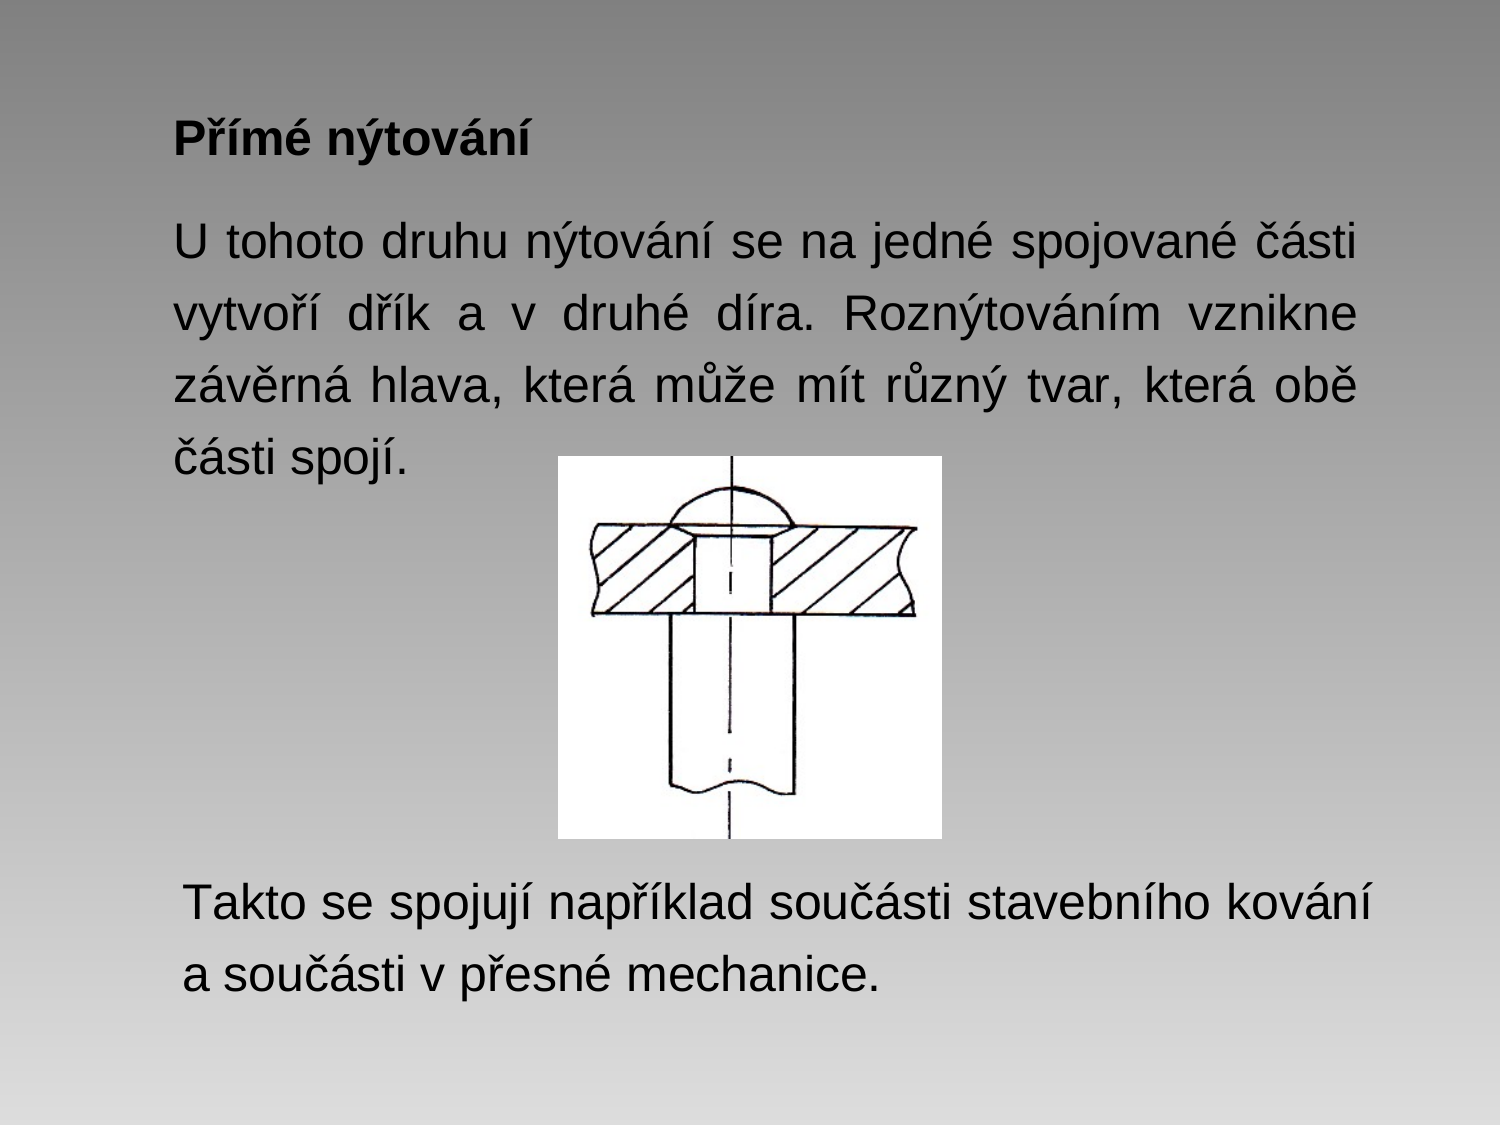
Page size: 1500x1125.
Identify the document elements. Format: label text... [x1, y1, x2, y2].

text_box Takto se spojují například součásti stavebního kování a součásti v přesné mechanice. [167, 849, 1390, 1010]
text_box Přímé nýtování U tohoto druhu nýtování se na jedné spojované části vytvoří dřík a v druhé díra. Roznýtováním vznikne závěrná hlava, která může mít různý tvar, která obě části spojí. [158, 97, 1374, 493]
picture [558, 456, 942, 839]
